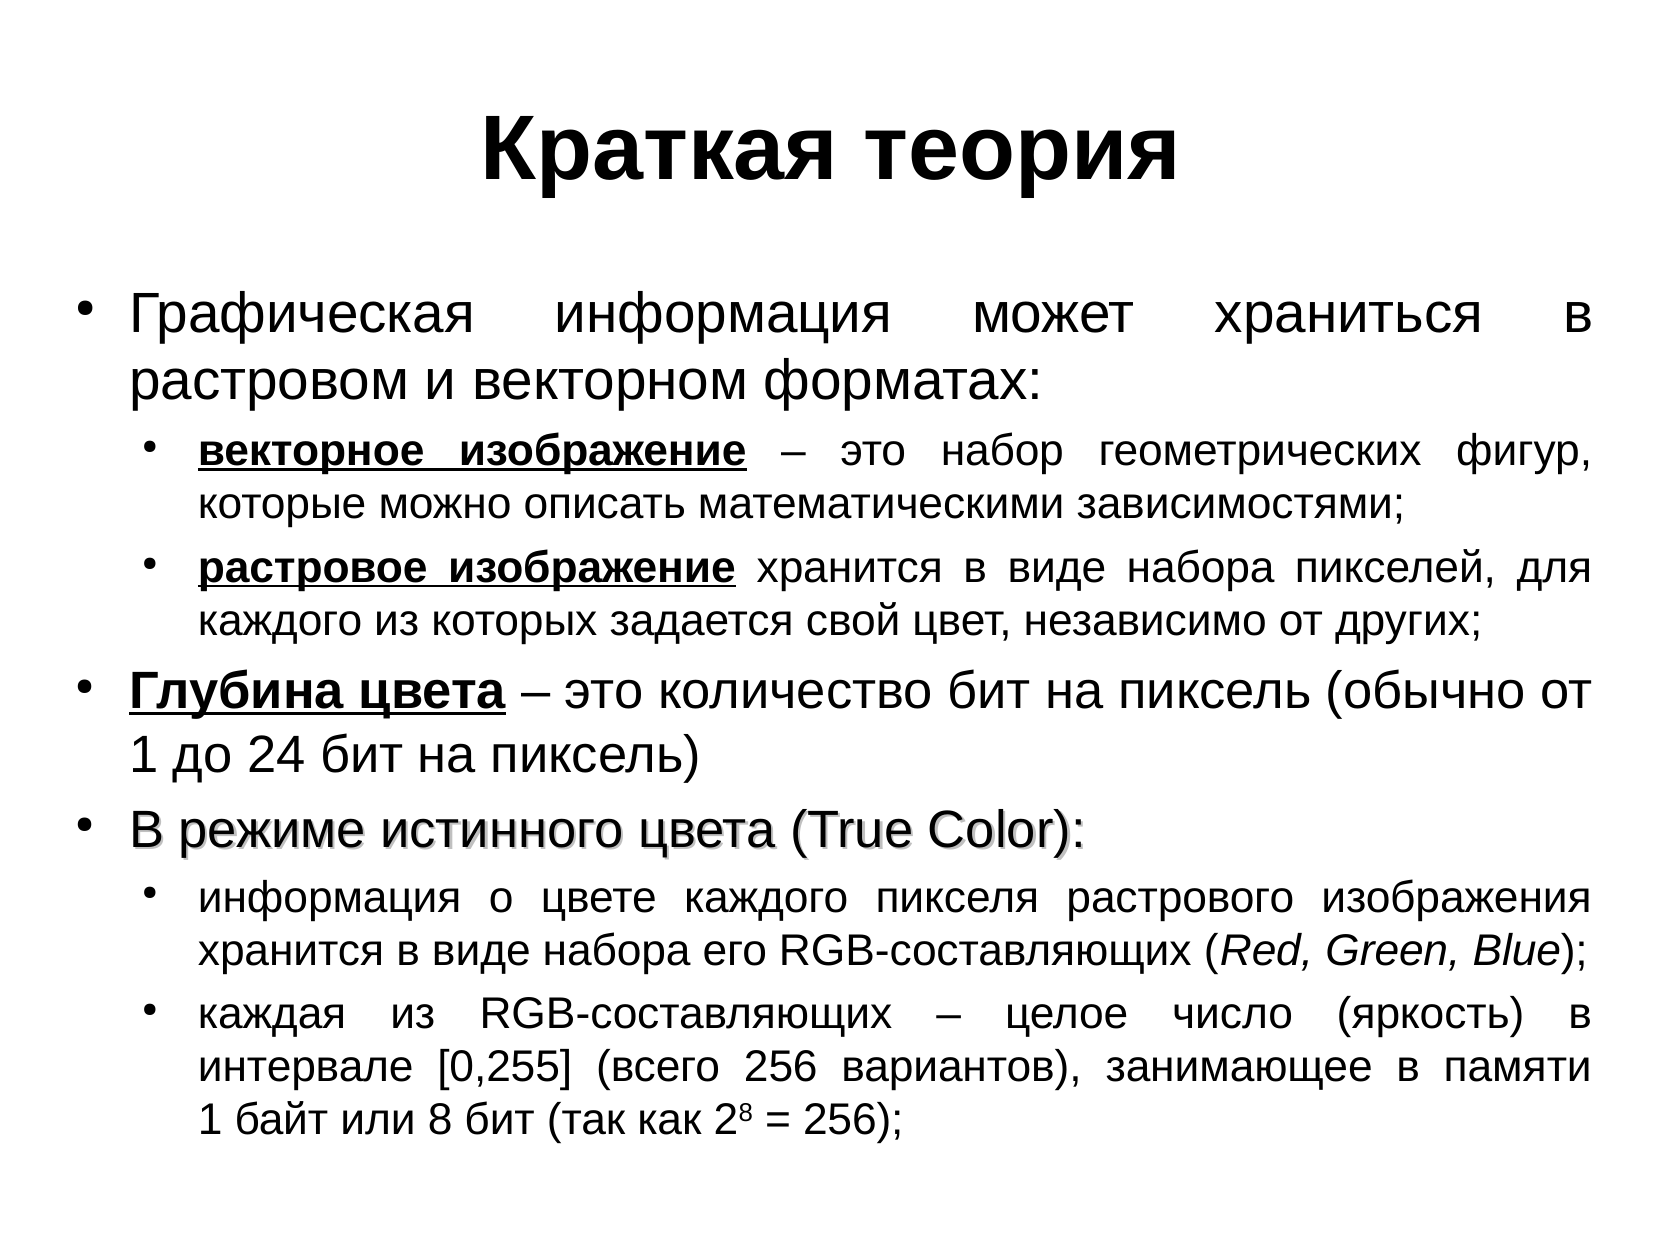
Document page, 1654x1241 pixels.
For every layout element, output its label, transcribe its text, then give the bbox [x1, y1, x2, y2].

title Краткая теория [82, 68, 1571, 268]
text_box Графическая информация может храниться в растровом и векторном форматах: векторное изображение – это набор геометрических фигур, которые можно описать математическими зависимостями; растровое изображение хранится в виде набора пикселей, для каждого из которых задается свой цвет, независимо от других; Глубина цвета – это количество бит на пиксель (обычно от 1 до 24 бит на пиксель) В режиме истинного цвета (True Color): информация о цвете каждого пикселя растрового изображения хранится в виде набора его RGB-составляющих (Red, Green, Blue); каждая из RGB-составляющих – целое число (яркость) в интервале [0,255] (всего 256 вариантов), занимающее в памяти 1 байт или 8 бит (так как 28 = 256); [45, 268, 1609, 1206]
